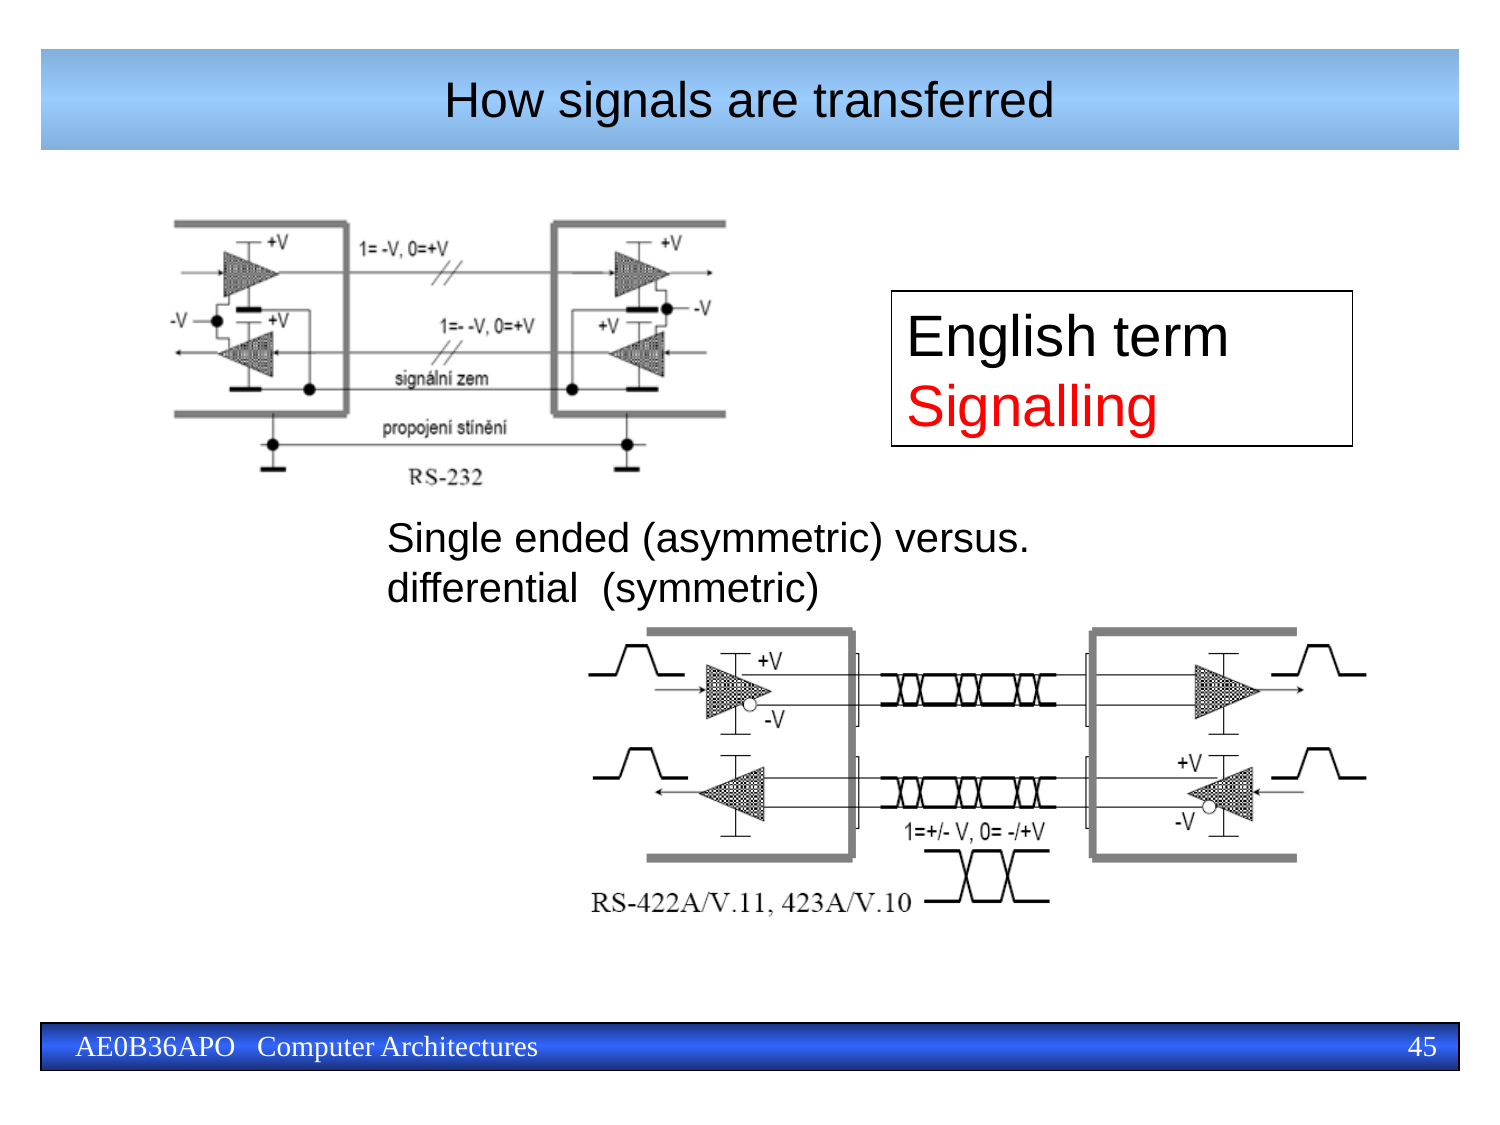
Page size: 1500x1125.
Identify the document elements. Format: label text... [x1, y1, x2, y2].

picture [537, 597, 1400, 922]
picture [147, 207, 753, 510]
text_box Single ended (asymmetric) versus. differential (symmetric) [372, 503, 1083, 619]
text_box English term Signalling [891, 290, 1353, 447]
title How signals are transferred [41, 49, 1459, 150]
